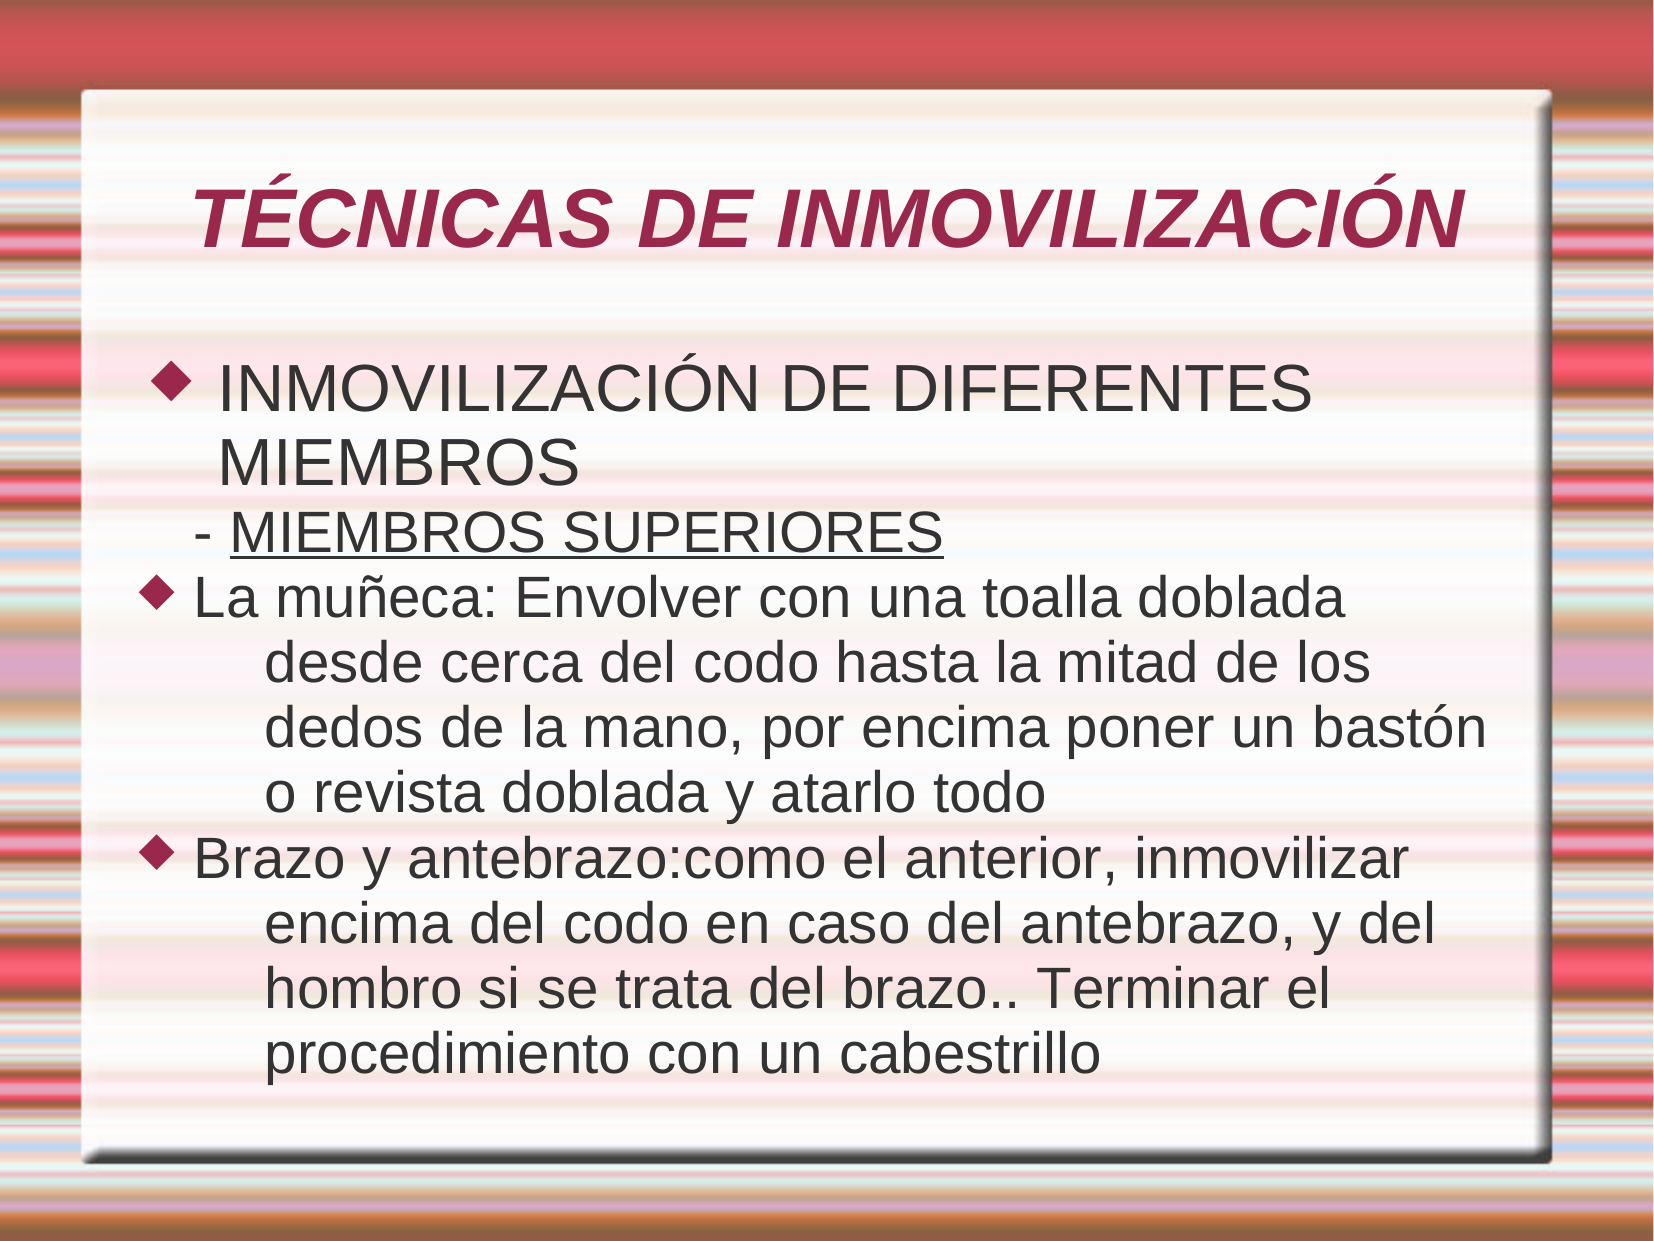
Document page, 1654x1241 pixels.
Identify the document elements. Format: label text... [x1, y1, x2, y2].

picture [0, 0, 1654, 1241]
list INMOVILIZACIÓN DE DIFERENTES MIEMBROS - MIEMBROS SUPERIORES La muñeca: Envolver con una toalla doblada desde cerca del codo hasta la mitad de los dedos de la mano, por encima poner un bastón o revista doblada y atarlo todo Brazo y antebrazo:como el anterior, inmovilizar encima del codo en caso del antebrazo, y del hombro si se trata del brazo.. Terminar el procedimiento con un cabestrillo [134, 350, 1516, 1132]
title TÉCNICAS DE INMOVILIZACIÓN [121, 114, 1534, 322]
